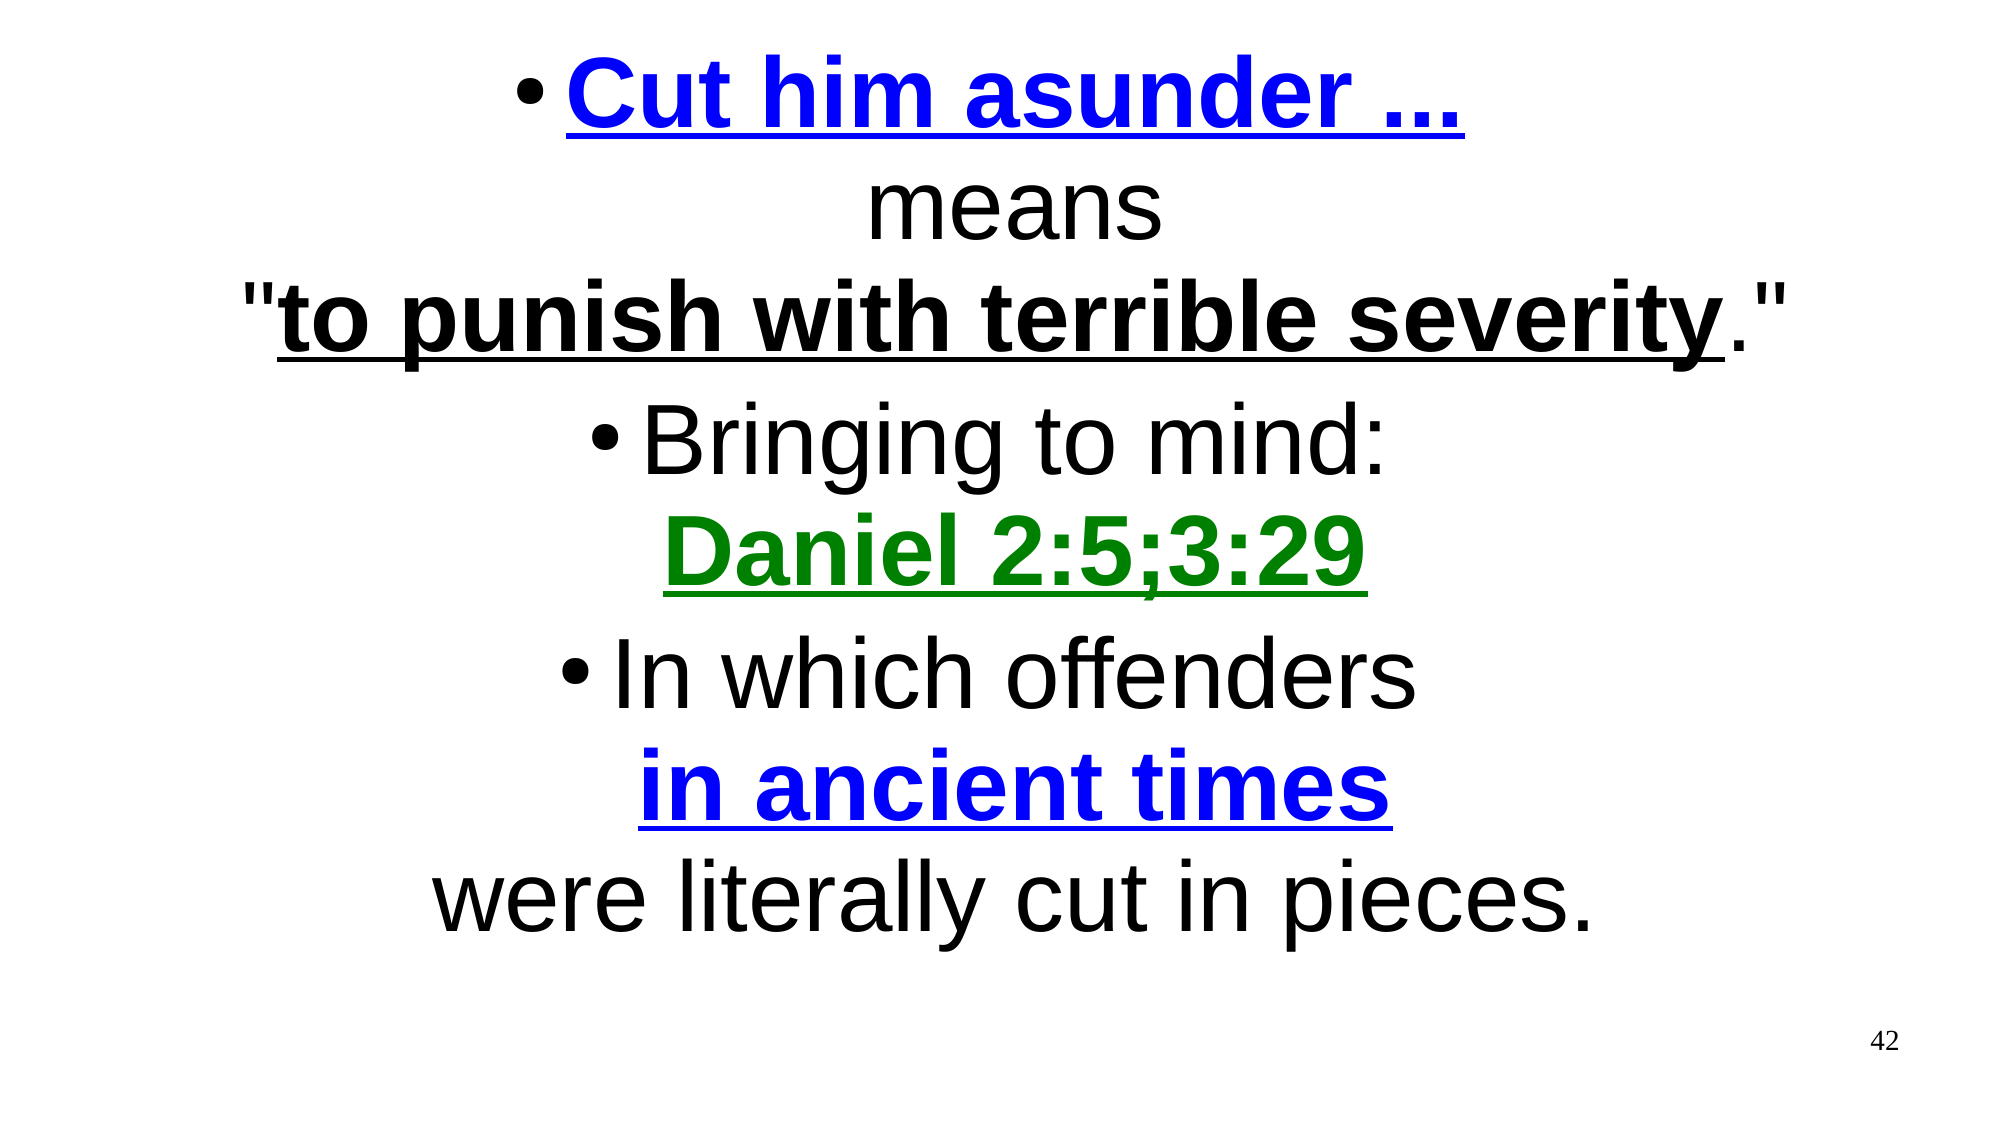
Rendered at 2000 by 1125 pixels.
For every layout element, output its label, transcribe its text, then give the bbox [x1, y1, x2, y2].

list Cut him asunder ... means "to punish with terrible severity." Bringing to mind: Daniel 2:5;3:29 In which offenders in ancient times were literally cut in pieces. [37, 37, 1951, 1088]
